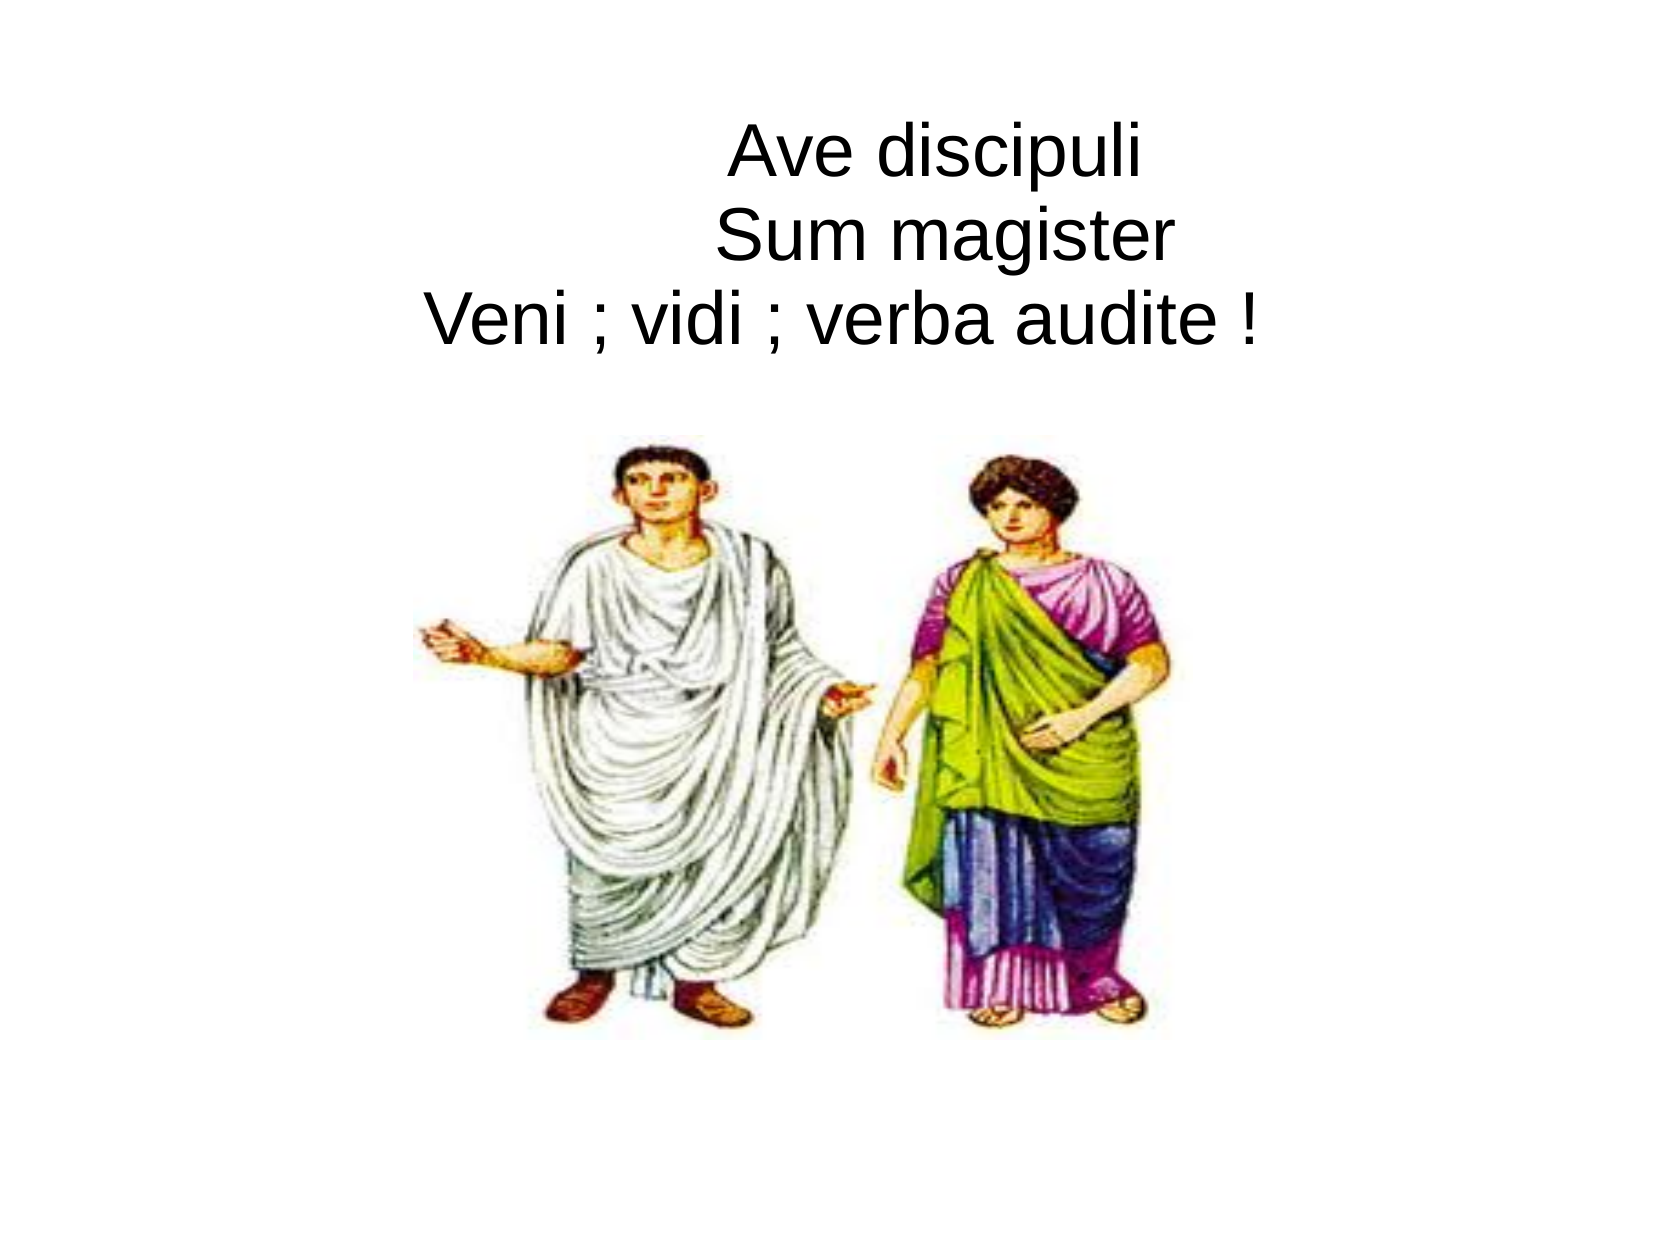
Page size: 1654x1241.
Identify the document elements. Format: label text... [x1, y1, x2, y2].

text_box Ave discipuli Sum magister Veni ; vidi ; verba audite ! [200, 100, 1489, 1167]
picture [413, 435, 1193, 1040]
